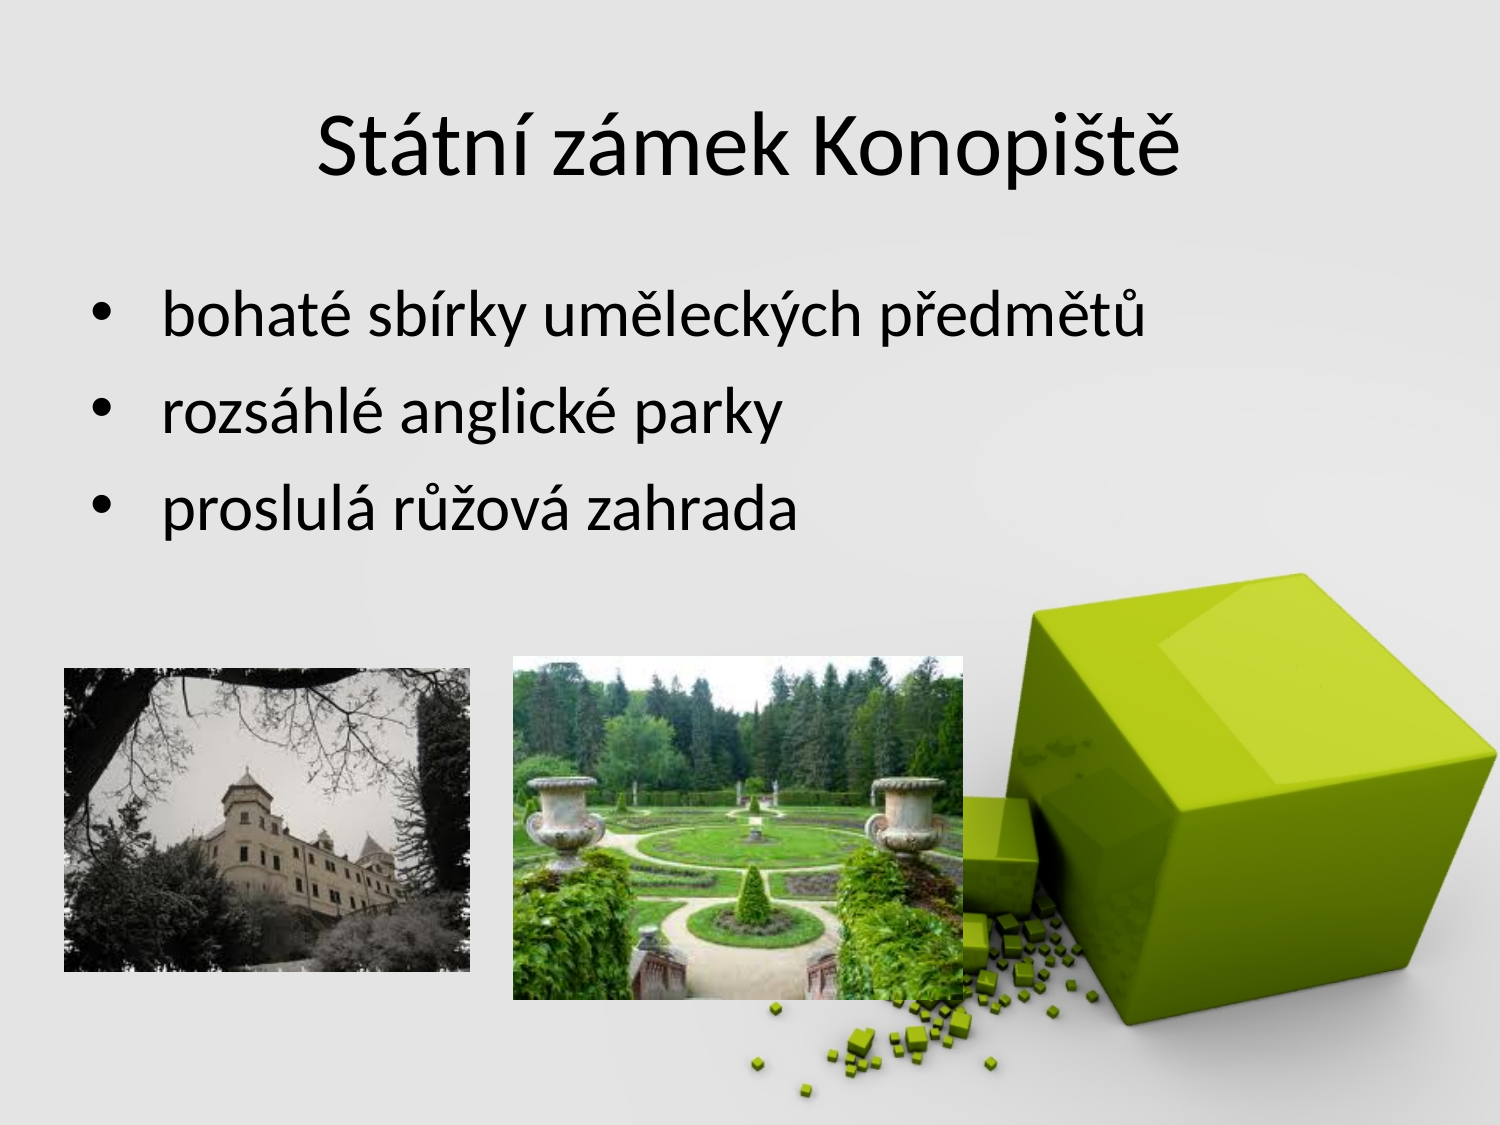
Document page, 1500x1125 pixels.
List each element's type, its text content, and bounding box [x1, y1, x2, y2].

picture [64, 668, 470, 972]
list bohaté sbírky uměleckých předmětů rozsáhlé anglické parky proslulá růžová zahrada [75, 262, 1426, 1005]
picture [513, 656, 963, 1000]
title Státní zámek Konopiště [75, 45, 1426, 233]
